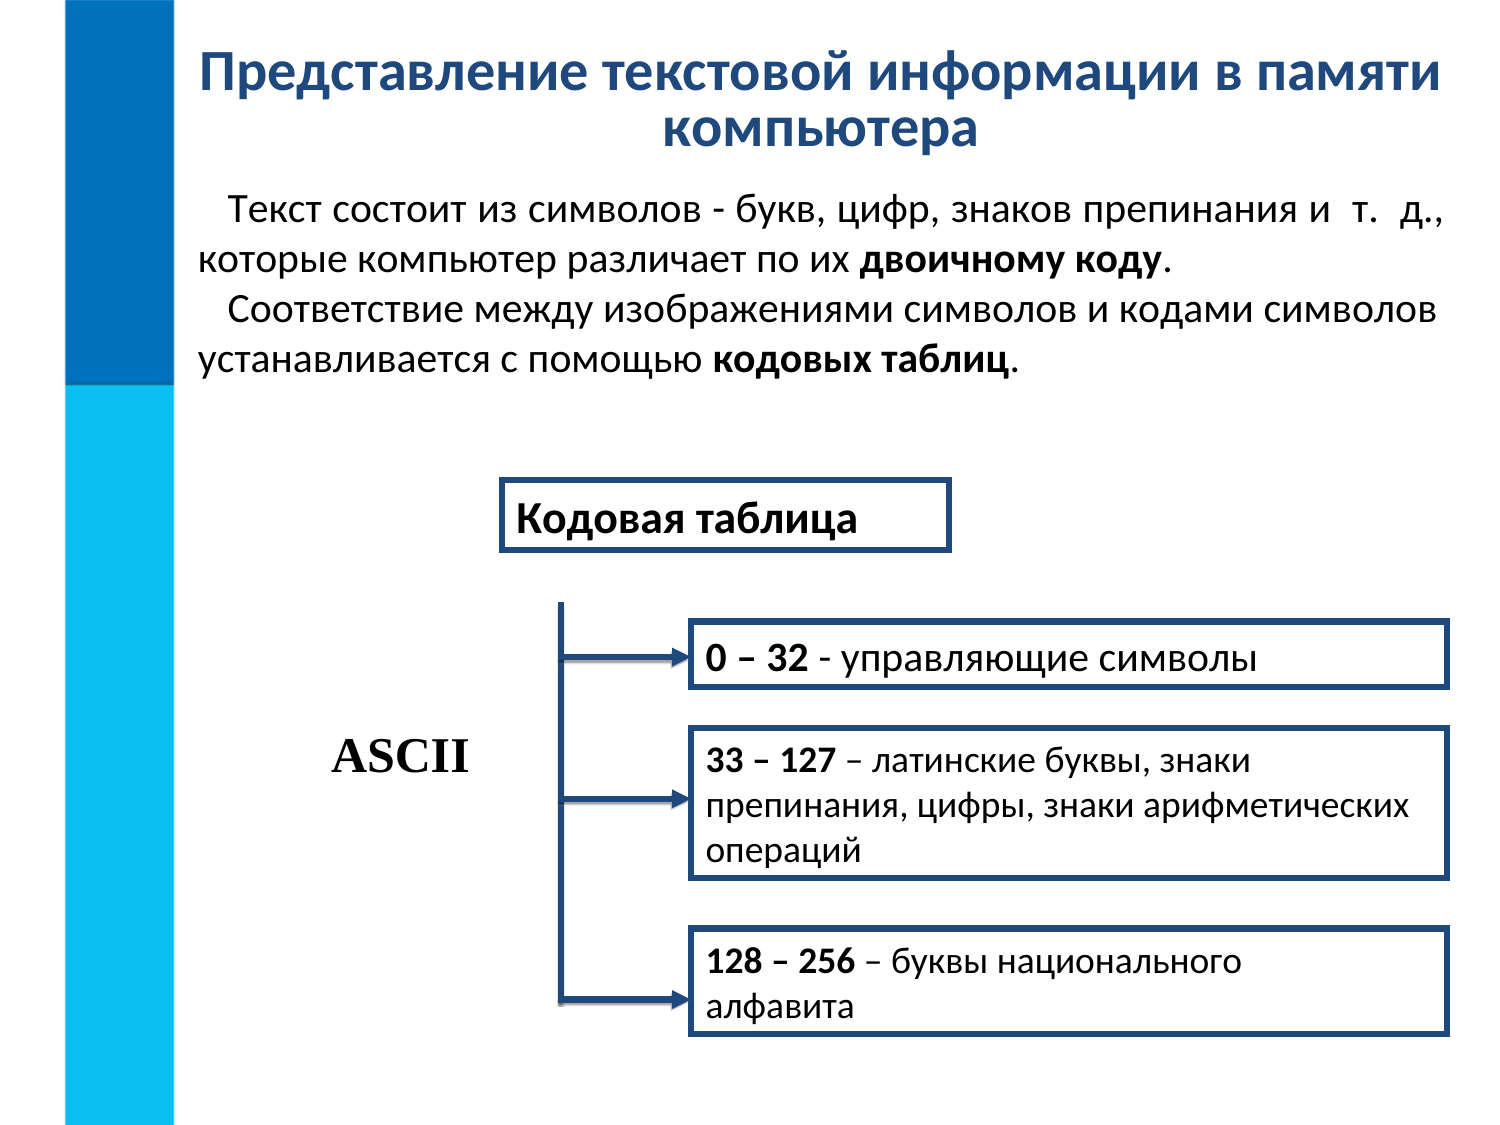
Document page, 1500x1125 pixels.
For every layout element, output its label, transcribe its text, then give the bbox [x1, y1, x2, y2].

text_box 33 – 127 – латинские буквы, знаки препинания, цифры, знаки арифметических операций [690, 727, 1447, 879]
text_box Кодовая таблица [501, 479, 950, 551]
text_box Представление текстовой информации в памяти компьютера [183, 30, 1459, 172]
text_box ASCII [316, 714, 504, 791]
picture [0, 0, 1500, 1125]
text_box Текст состоит из символов - букв, цифр, знаков препинания и т. д., которые компьютер различает по их двоичному коду. Соответствие между изображениями символов и кодами символов устанавливается с помощью кодовых таблиц. [183, 172, 1471, 389]
text_box 0 – 32 - управляющие символы [690, 621, 1447, 688]
text_box 128 – 256 – буквы национального алфавита [690, 928, 1447, 1035]
